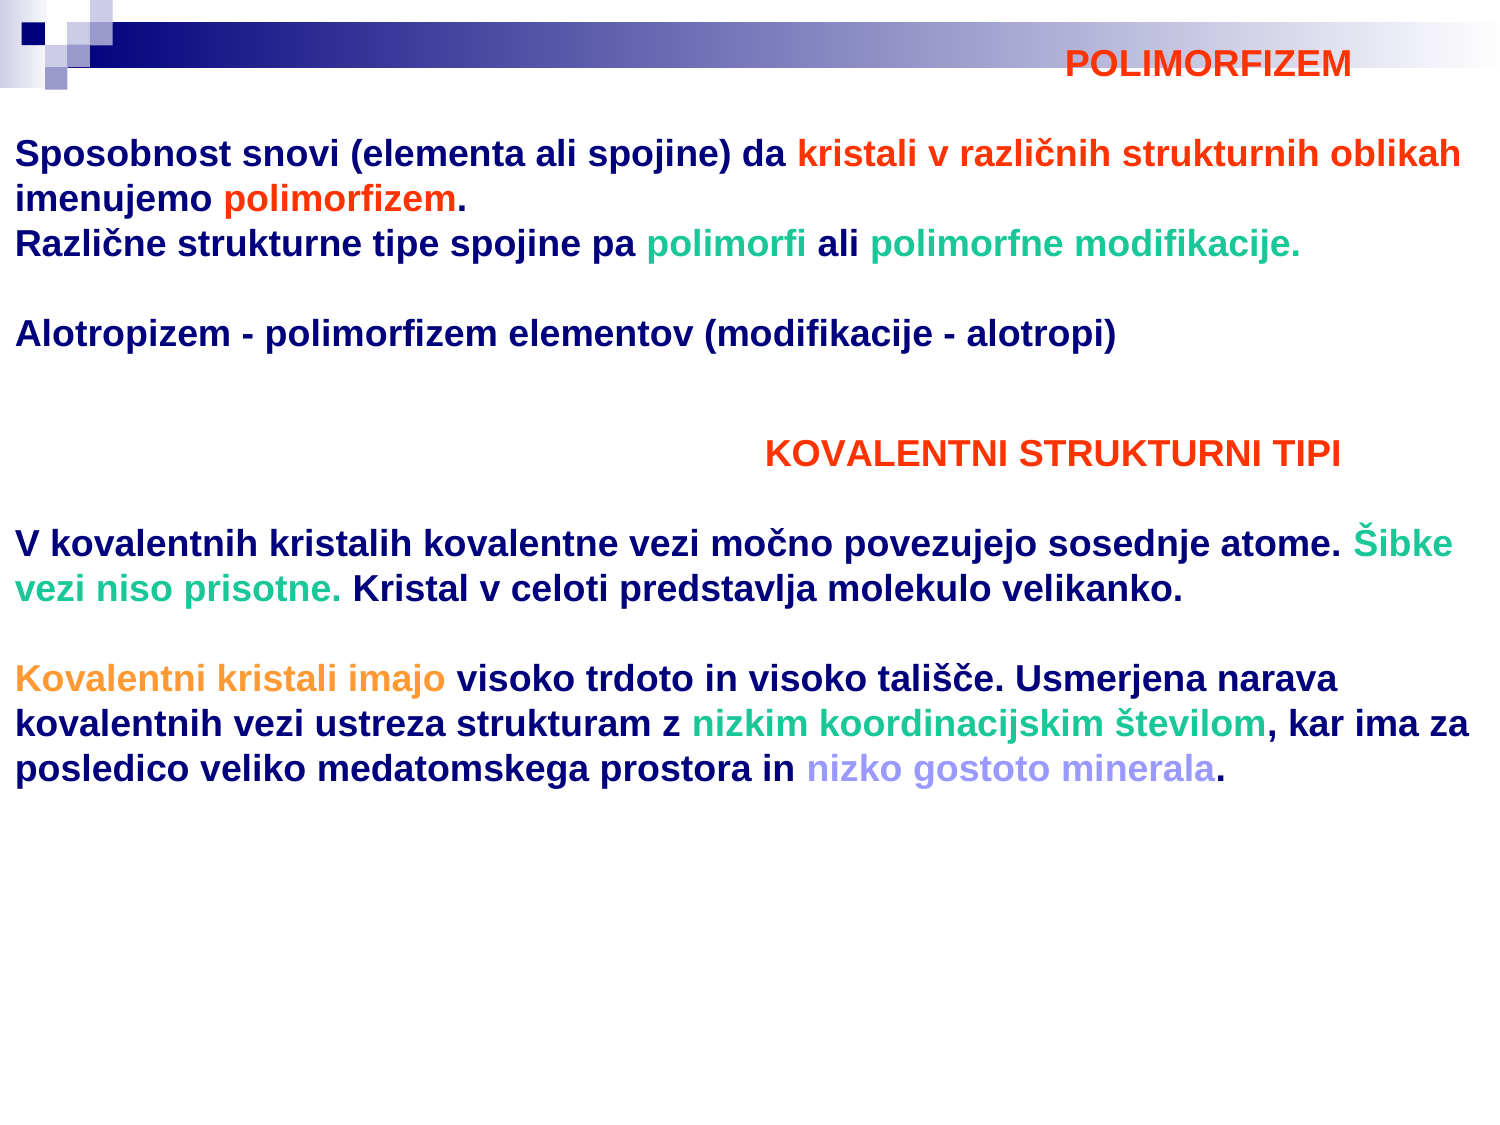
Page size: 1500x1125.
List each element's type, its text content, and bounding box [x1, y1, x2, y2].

text_box POLIMORFIZEM Sposobnost snovi (elementa ali spojine) da kristali v različnih strukturnih oblikah imenujemo polimorfizem. Različne strukturne tipe spojine pa polimorfi ali polimorfne modifikacije. Alotropizem - polimorfizem elementov (modifikacije - alotropi) [0, 30, 1500, 407]
text_box KOVALENTNI STRUKTURNI TIPI V kovalentnih kristalih kovalentne vezi močno povezujejo sosednje atome. Šibke vezi niso prisotne. Kristal v celoti predstavlja molekulo velikanko. Kovalentni kristali imajo visoko trdoto in visoko tališče. Usmerjena narava kovalentnih vezi ustreza strukturam z nizkim koordinacijskim številom, kar ima za posledico veliko medatomskega prostora in nizko gostoto minerala. [0, 420, 1500, 797]
